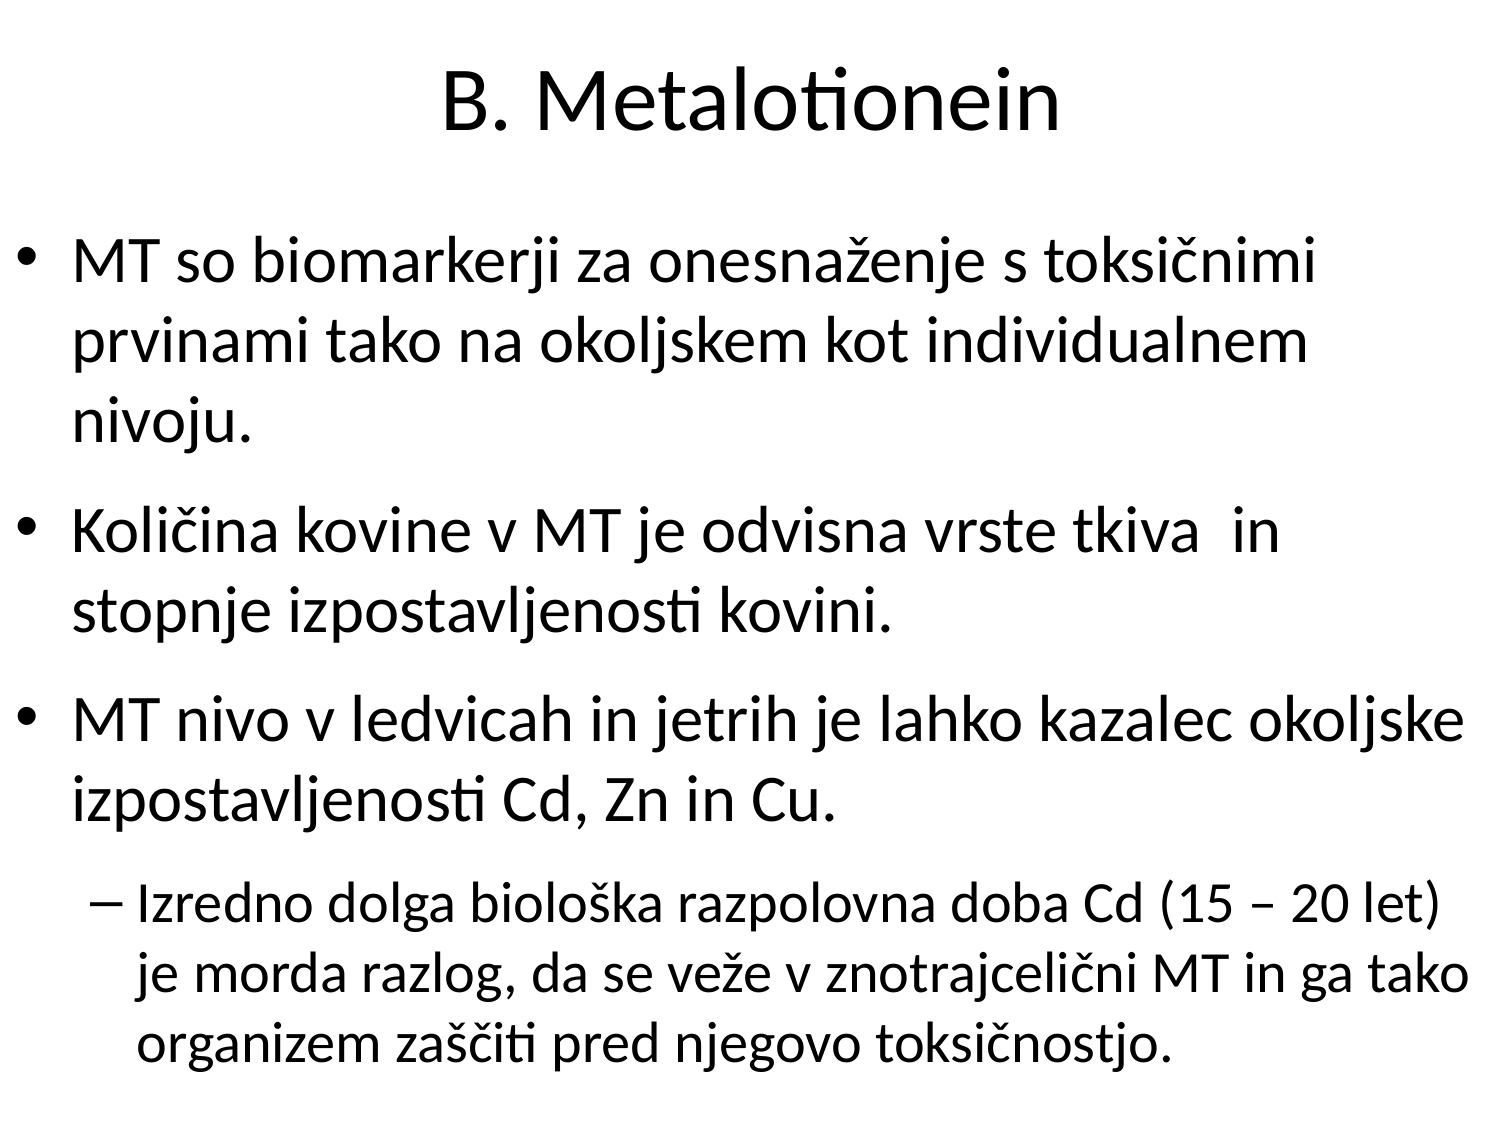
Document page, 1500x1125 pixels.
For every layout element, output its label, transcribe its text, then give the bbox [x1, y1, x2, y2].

title B. Metalotionein [76, 0, 1427, 188]
list MT so biomarkerji za onesnaženje s toksičnimi prvinami tako na okoljskem kot individualnem nivoju. Količina kovine v MT je odvisna vrste tkiva in stopnje izpostavljenosti kovini. MT nivo v ledvicah in jetrih je lahko kazalec okoljske izpostavljenosti Cd, Zn in Cu. Izredno dolga biološka razpolovna doba Cd (15 – 20 let) je morda razlog, da se veže v znotrajcelični MT in ga tako organizem zaščiti pred njegovo toksičnostjo. [0, 208, 1500, 1125]
